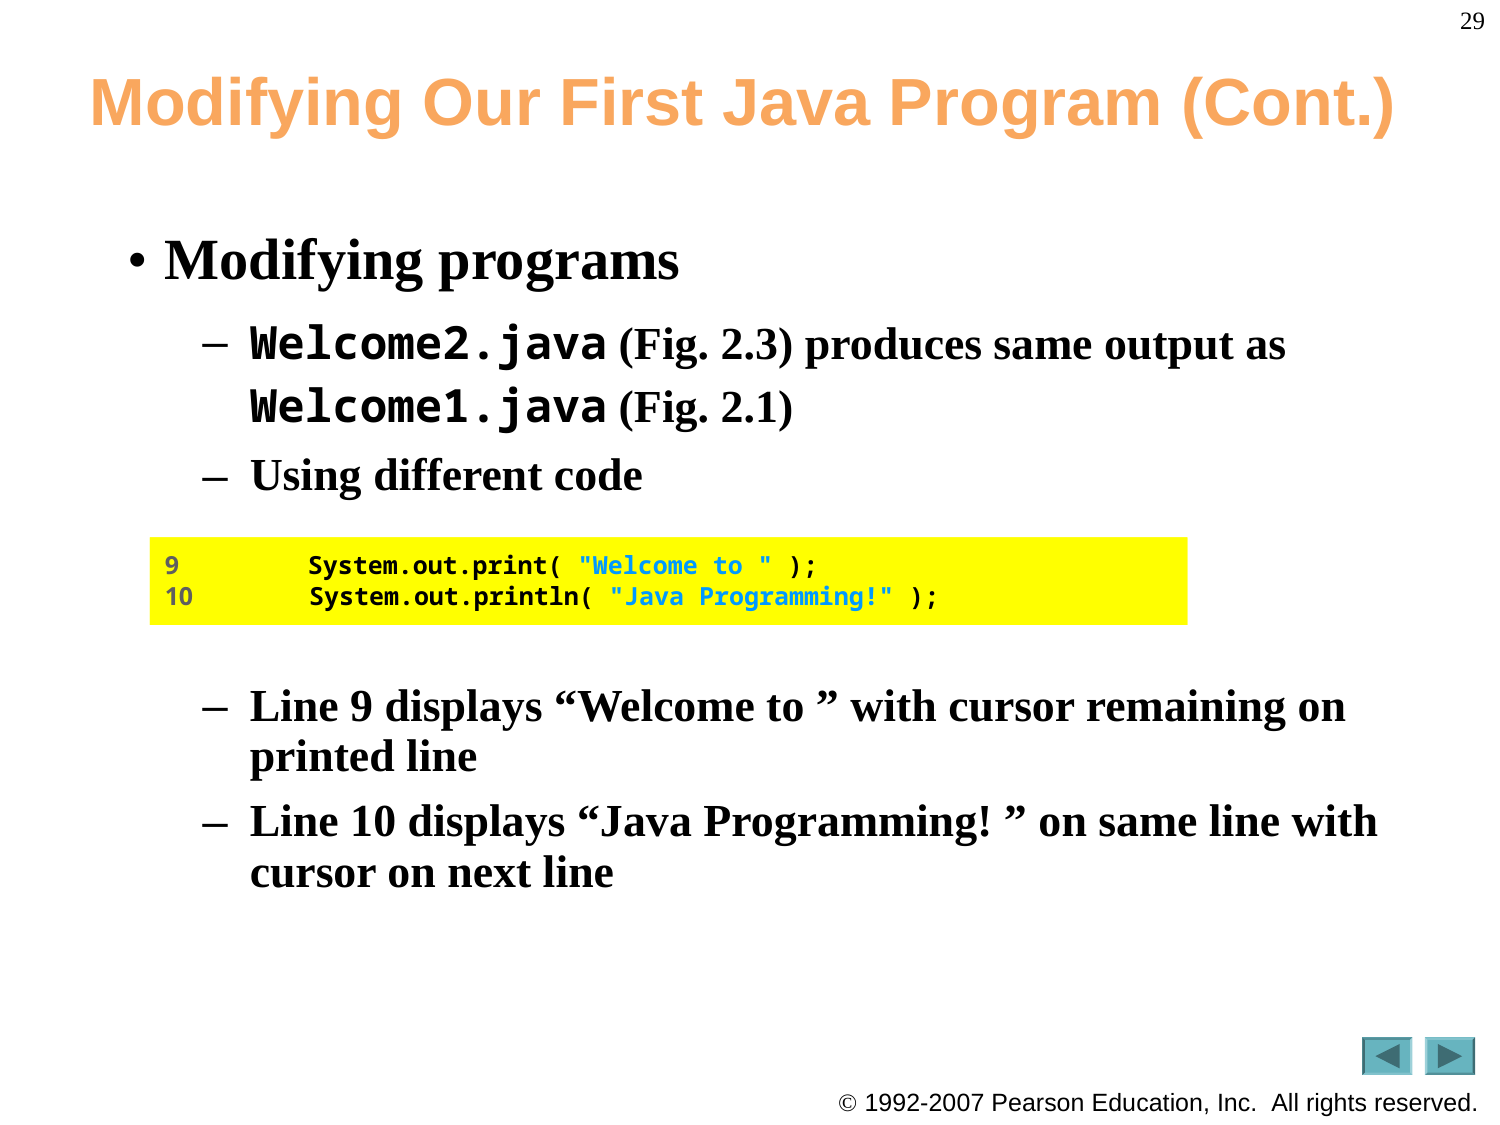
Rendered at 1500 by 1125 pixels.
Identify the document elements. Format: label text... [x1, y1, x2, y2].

list Modifying programs Welcome2.java (Fig. 2.3) produces same output as Welcome1.java (Fig. 2.1) Using different code Line 9 displays “Welcome to ” with cursor remaining on printed line Line 10 displays “Java Programming! ” on same line with cursor on next line [112, 220, 1425, 973]
text_box 9 System.out.print( "Welcome to " ); 10 System.out.println( "Java Programming!" ); [149, 537, 1188, 625]
title Modifying Our First Java Program (Cont.) [75, 12, 1426, 201]
